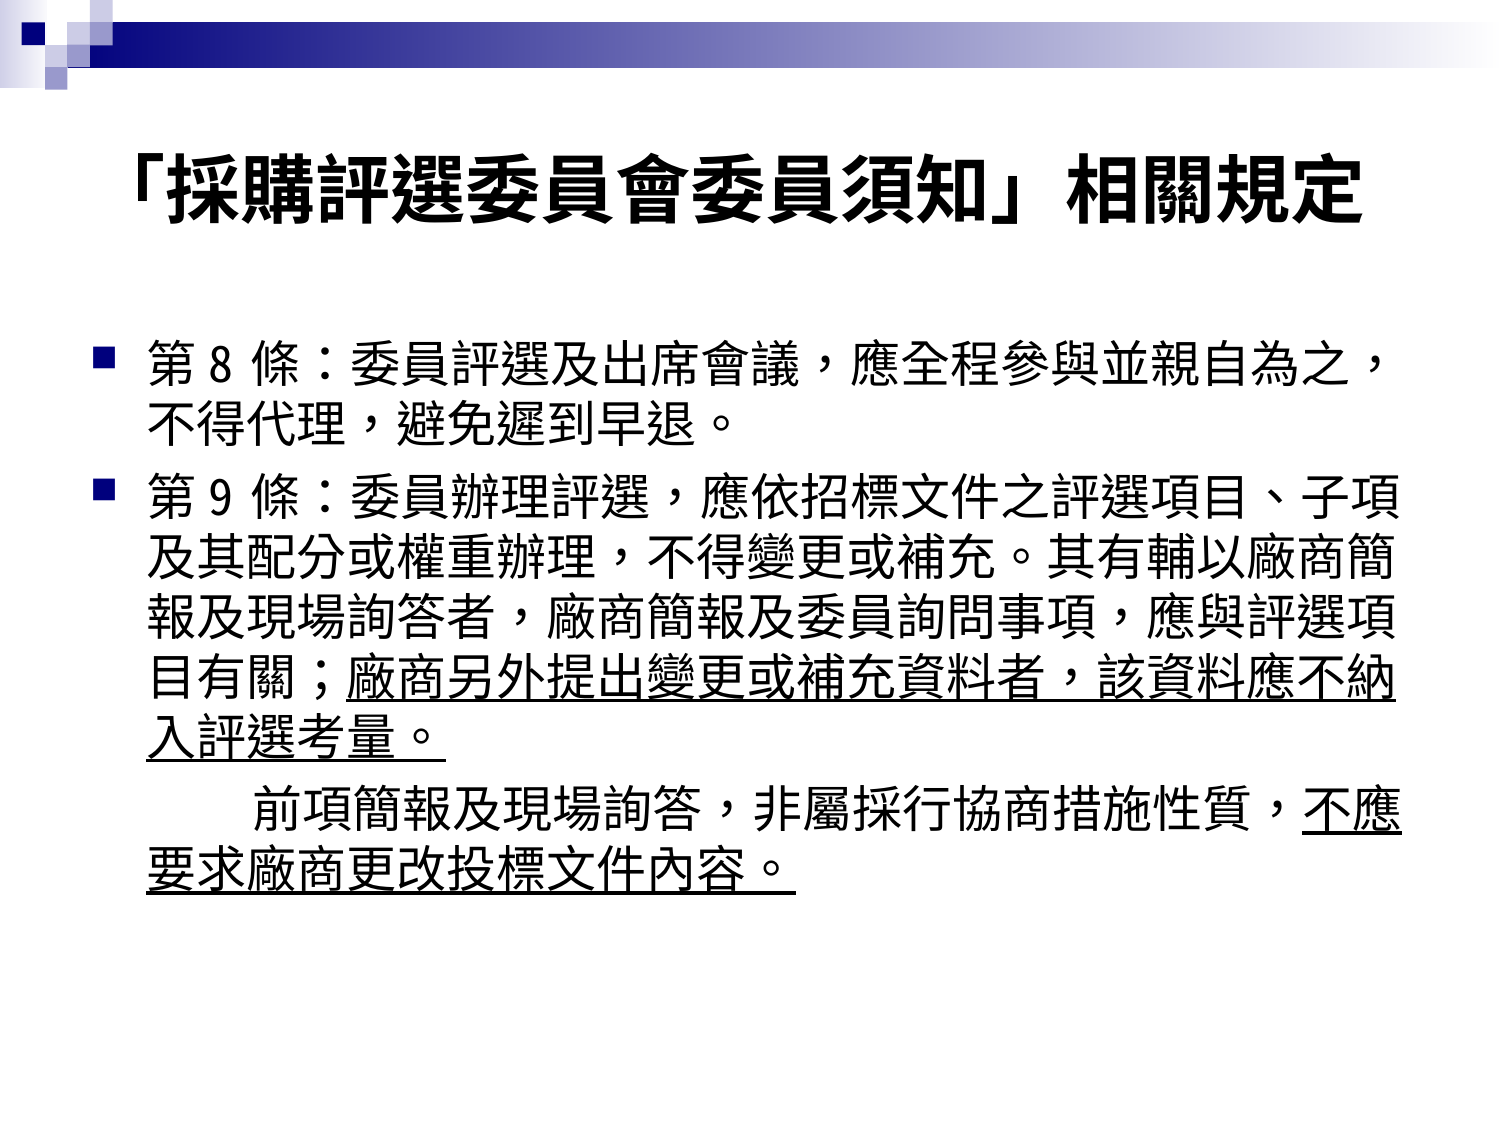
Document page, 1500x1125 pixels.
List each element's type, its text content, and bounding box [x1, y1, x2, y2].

title 「採購評選委員會委員須知」相關規定 [75, 75, 1426, 300]
list 第8條：委員評選及出席會議，應全程參與並親自為之，不得代理，避免遲到早退。 第9條：委員辦理評選，應依招標文件之評選項目、子項及其配分或權重辦理，不得變更或補充。其有輔以廠商簡報及現場詢答者，廠商簡報及委員詢問事項，應與評選項目有關；廠商另外提出變更或補充資料者，該資料應不納入評選考量。 前項簡報及現場詢答，非屬採行協商措施性質，不應要求廠商更改投標文件內容。 [75, 324, 1426, 963]
